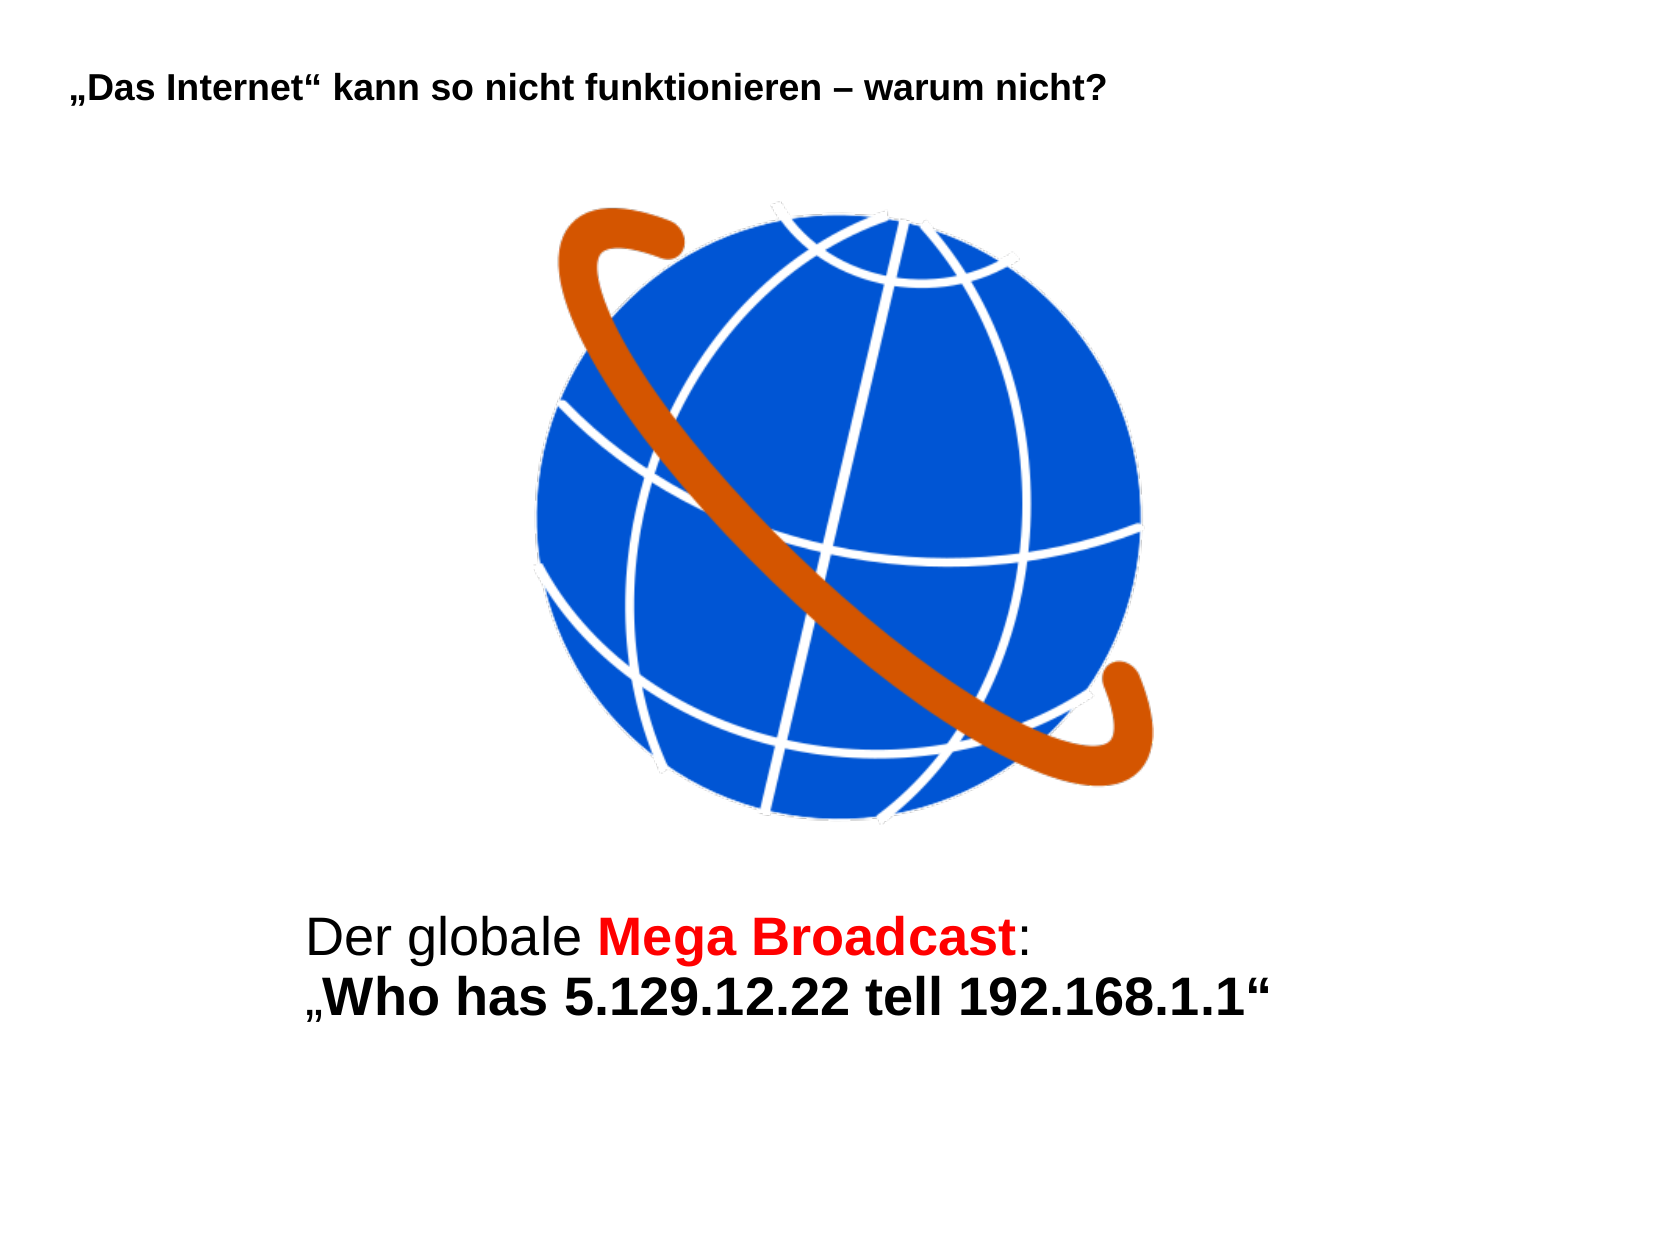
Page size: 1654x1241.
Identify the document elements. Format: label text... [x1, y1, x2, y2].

text_box Der globale Mega Broadcast: „Who has 5.129.12.22 tell 192.168.1.1“ [290, 898, 1501, 1035]
picture [533, 199, 1154, 825]
text_box „Das Internet“ kann so nicht funktionieren – warum nicht? [53, 58, 1377, 200]
